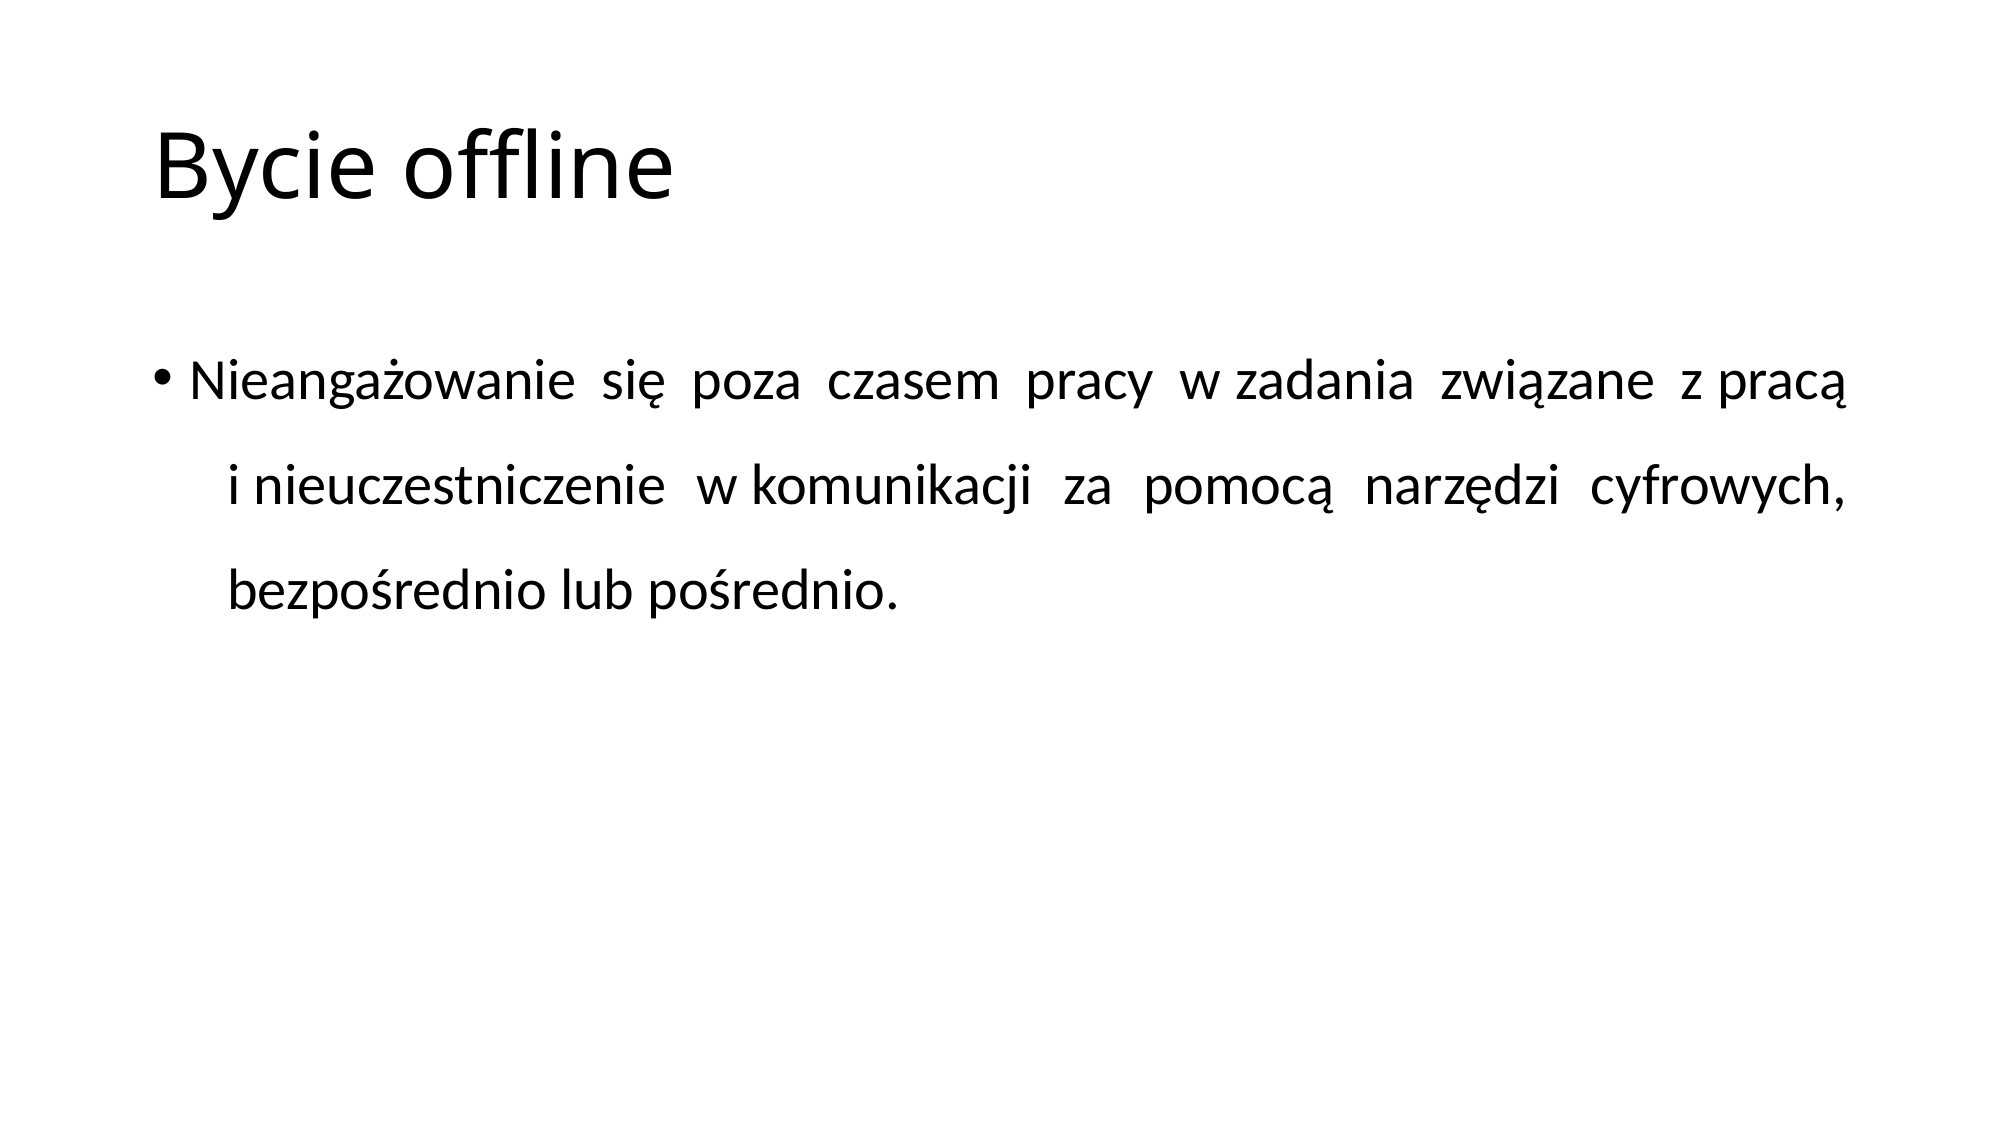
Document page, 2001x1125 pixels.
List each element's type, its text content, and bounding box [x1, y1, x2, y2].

title Bycie offline [137, 59, 1863, 278]
list Nieangażowanie się poza czasem pracy w zadania związane z pracą i nieuczestniczenie w komunikacji za pomocą narzędzi cyfrowych, bezpośrednio lub pośrednio. [137, 299, 1863, 1014]
